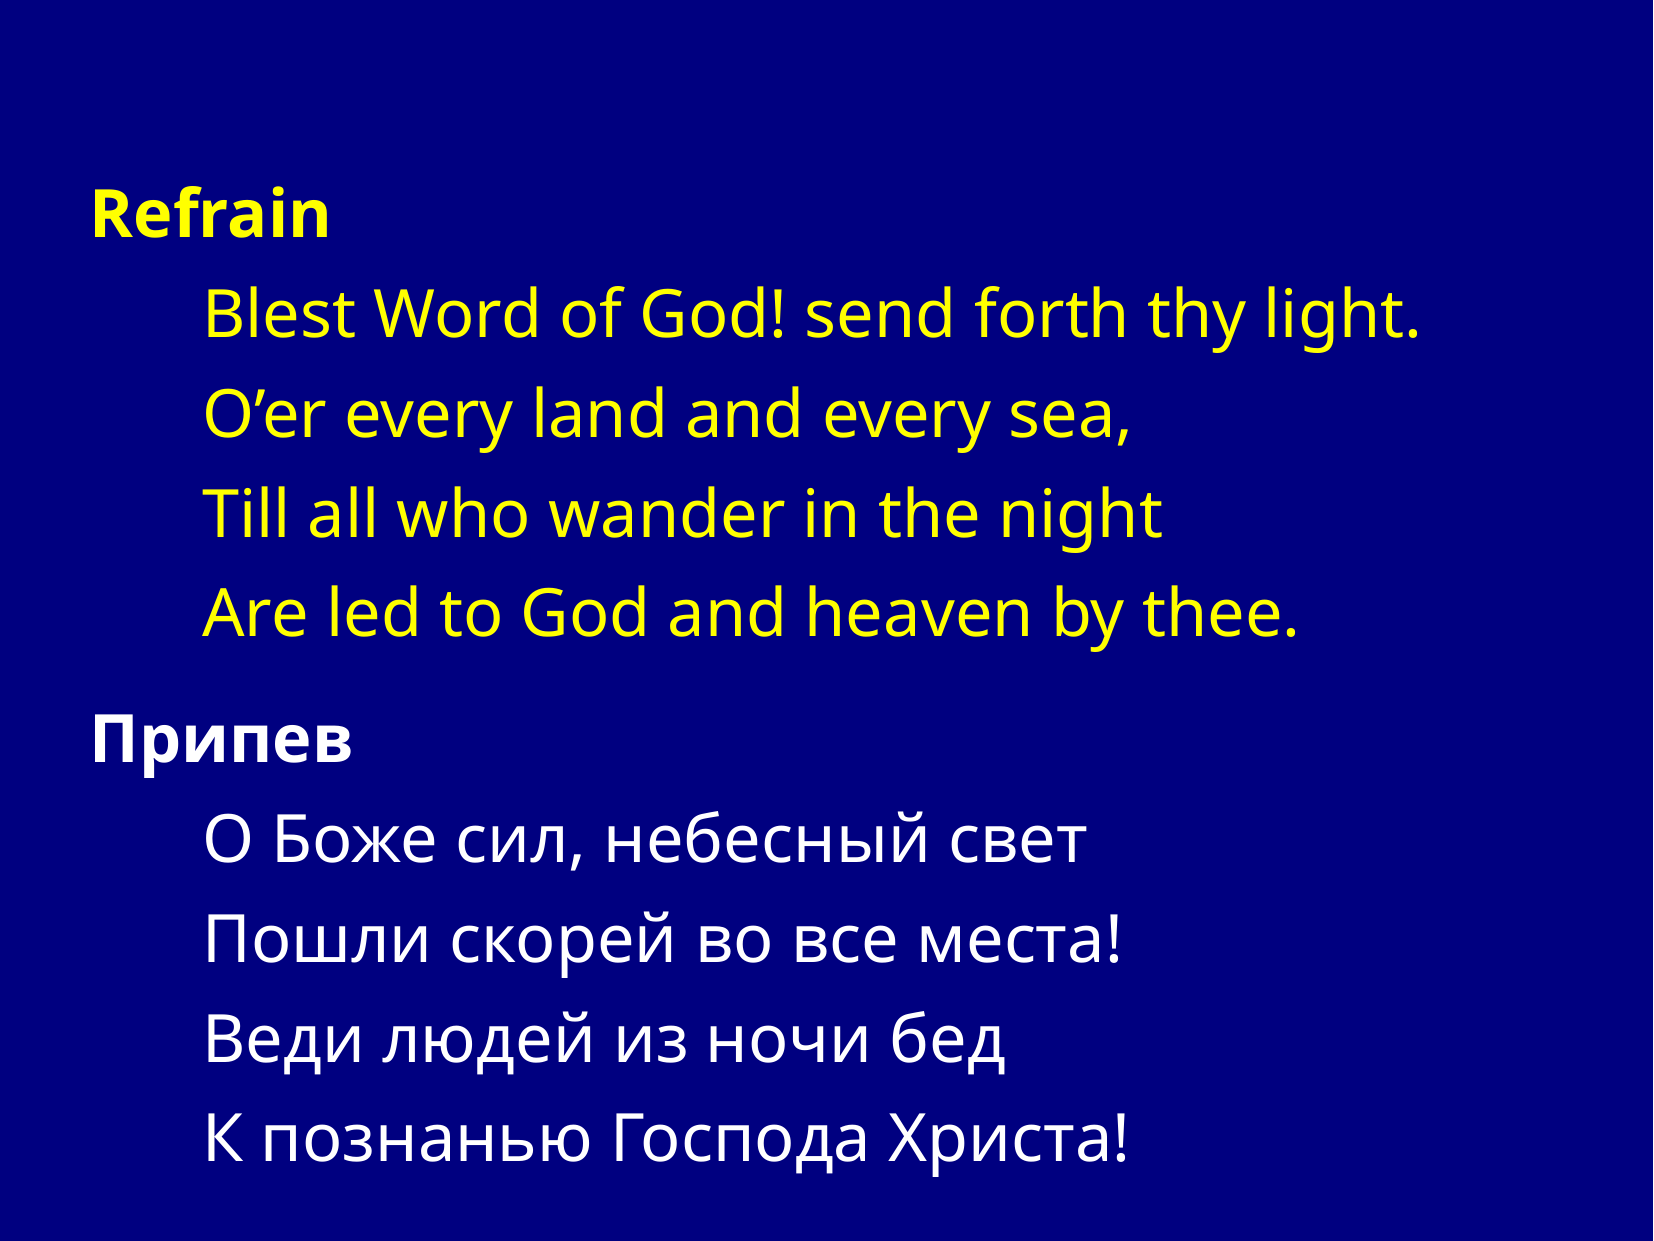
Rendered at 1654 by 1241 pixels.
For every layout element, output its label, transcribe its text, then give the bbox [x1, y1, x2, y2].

text_box Refrain Blest Word of God! send forth thy light. O’er every land and every sea, Till all who wander in the night Are led to God and heaven by thee. [75, 150, 1576, 638]
text_box Припев О Боже сил, небесный свет Пошли скорей во все места! Веди людей из ночи бед К познанью Господа Христа! [75, 675, 1576, 1163]
